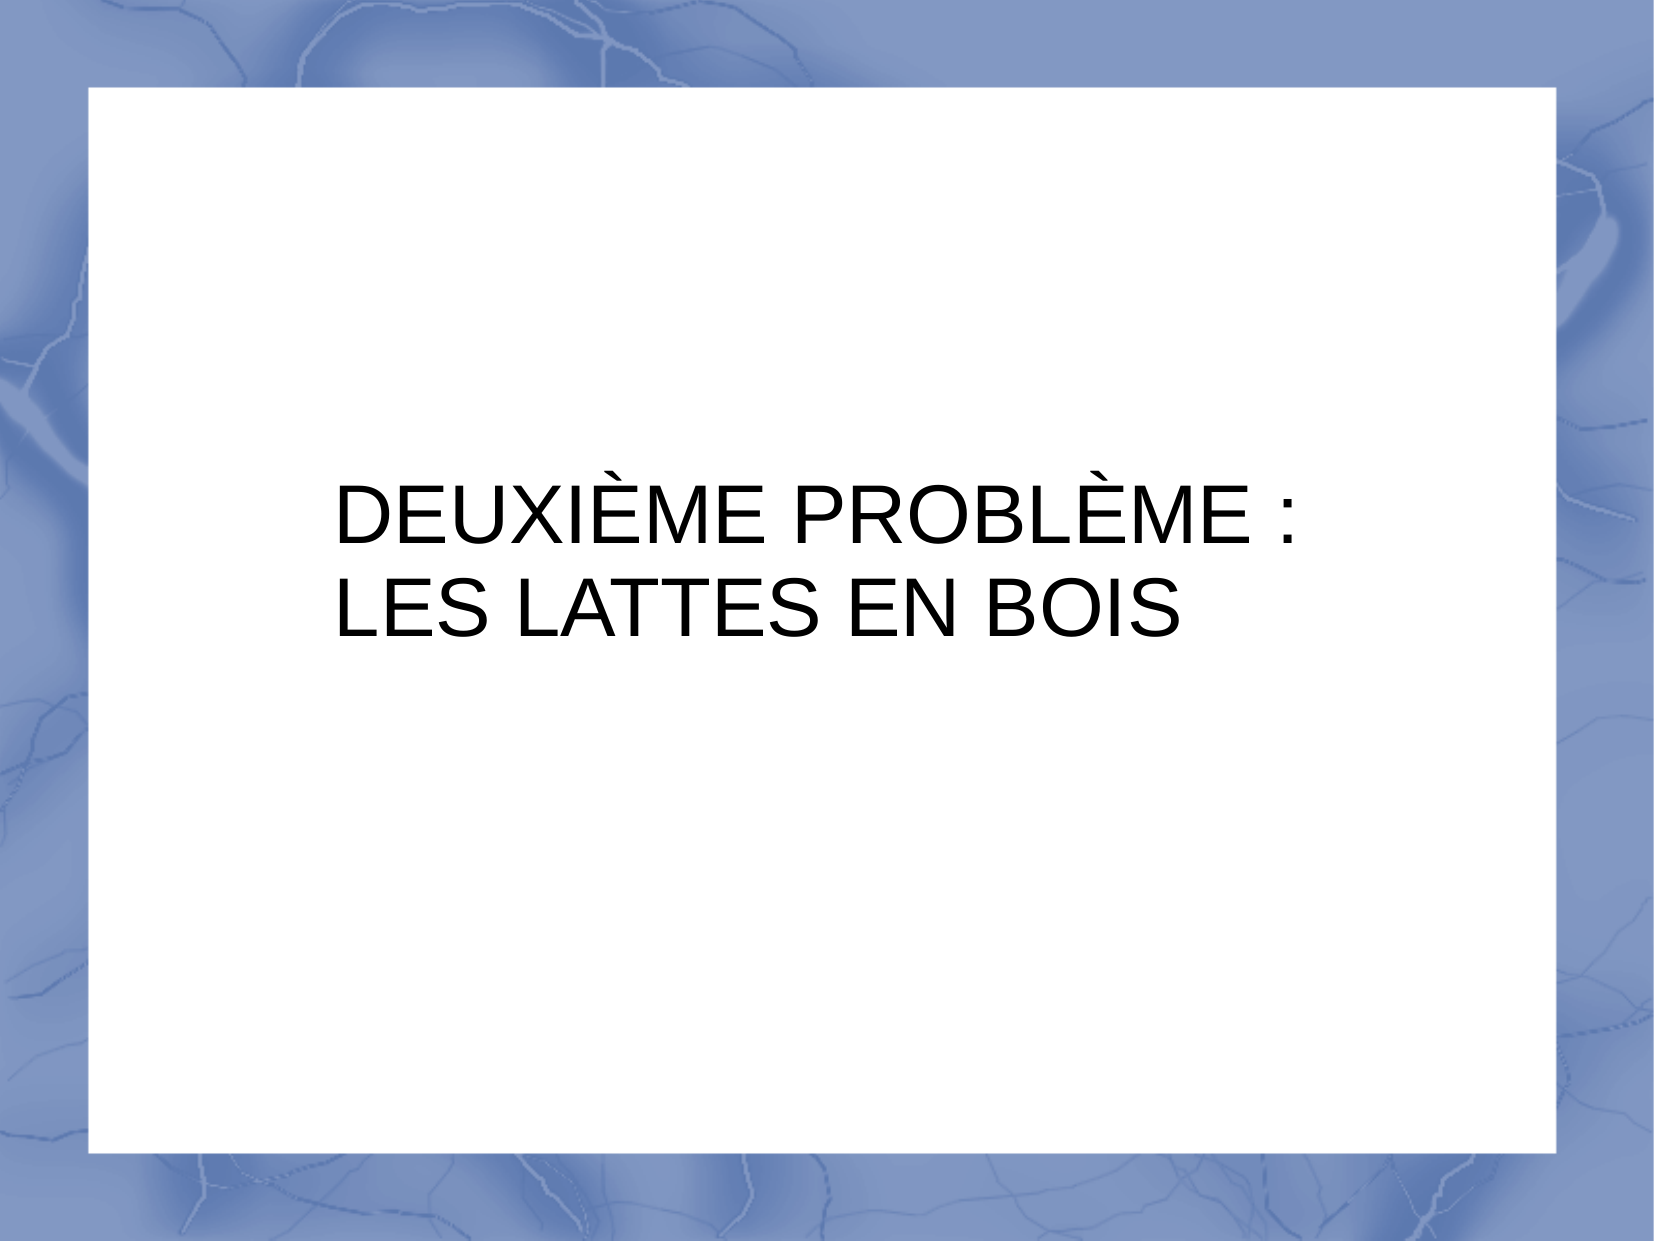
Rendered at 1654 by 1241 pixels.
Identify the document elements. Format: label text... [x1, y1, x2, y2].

text_box DEUXIÈME PROBLÈME : LES LATTES EN BOIS [318, 460, 1316, 662]
picture [0, 0, 1654, 1241]
